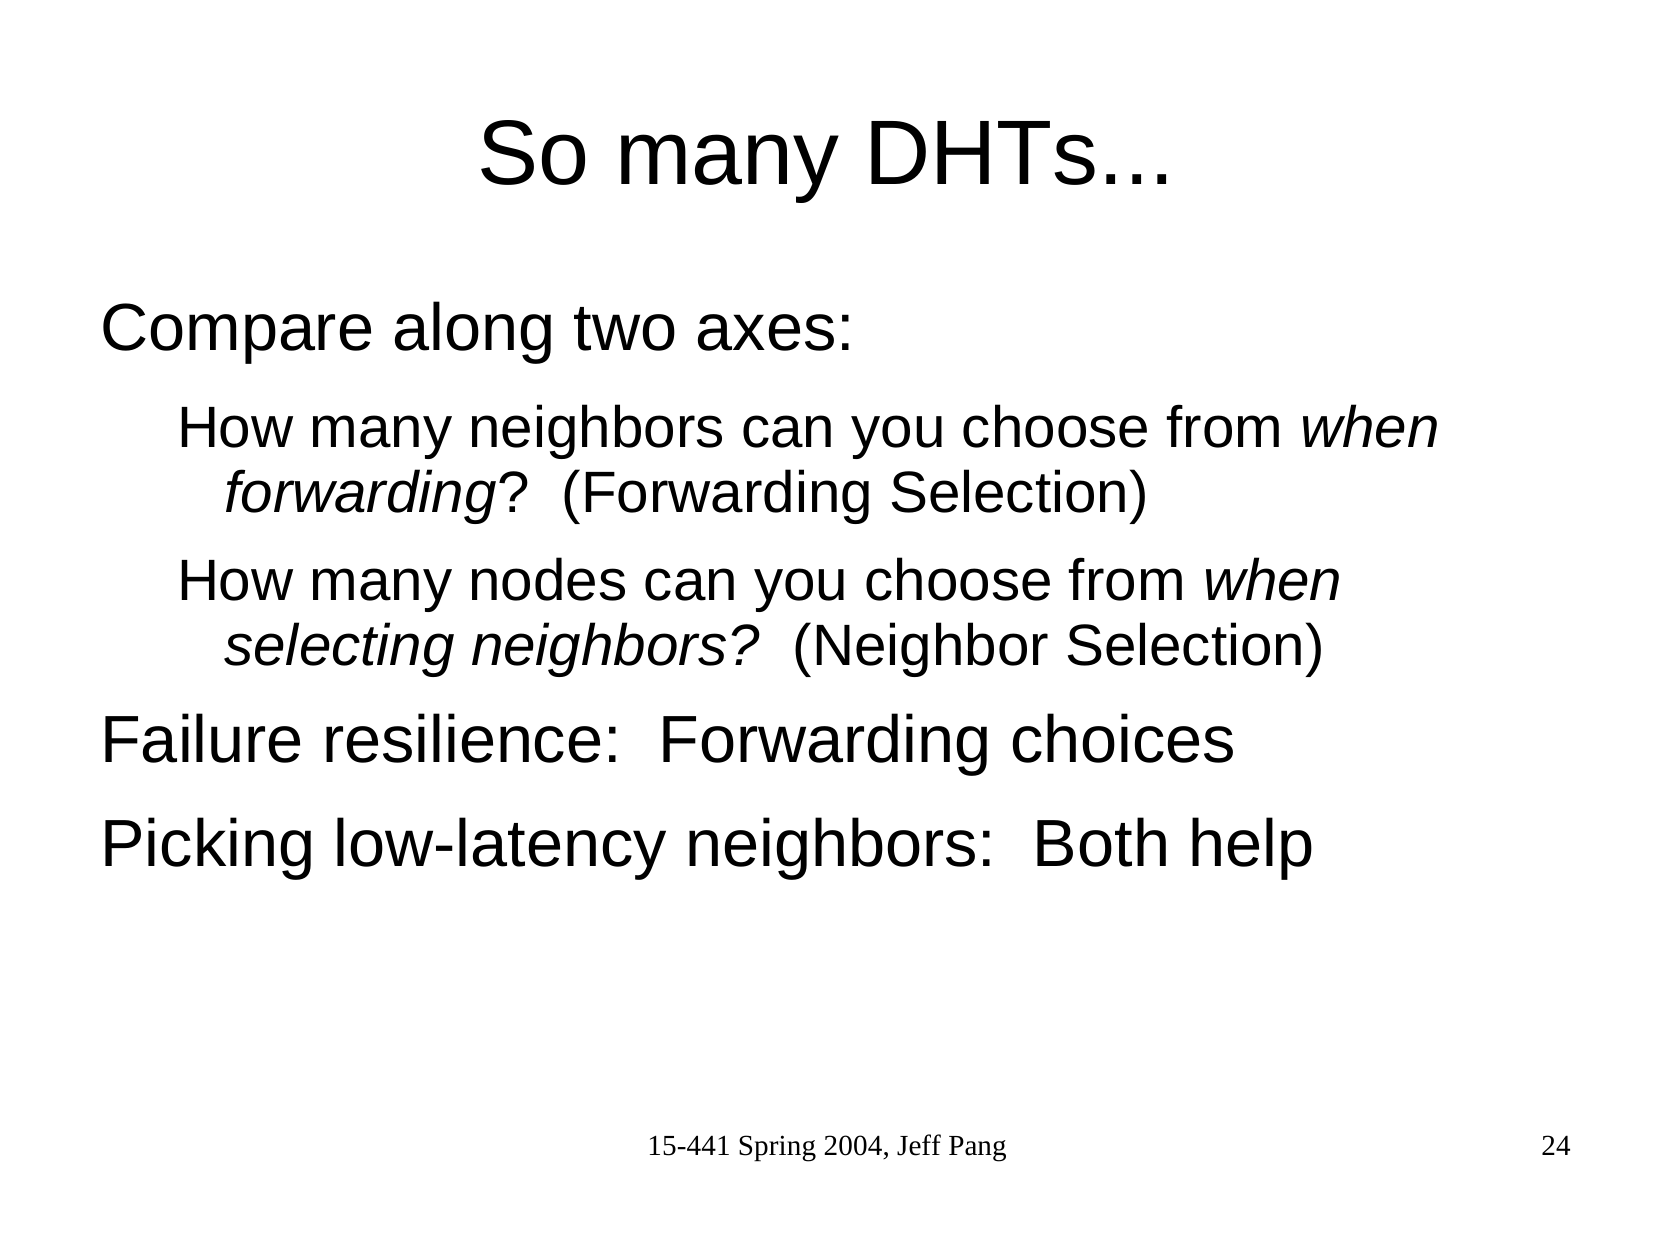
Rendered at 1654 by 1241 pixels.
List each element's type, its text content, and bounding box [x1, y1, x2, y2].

list Compare along two axes: How many neighbors can you choose from when forwarding? (Forwarding Selection) How many nodes can you choose from when selecting neighbors? (Neighbor Selection) Failure resilience: Forwarding choices Picking low-latency neighbors: Both help [82, 290, 1571, 1094]
title So many DHTs... [82, 56, 1571, 250]
